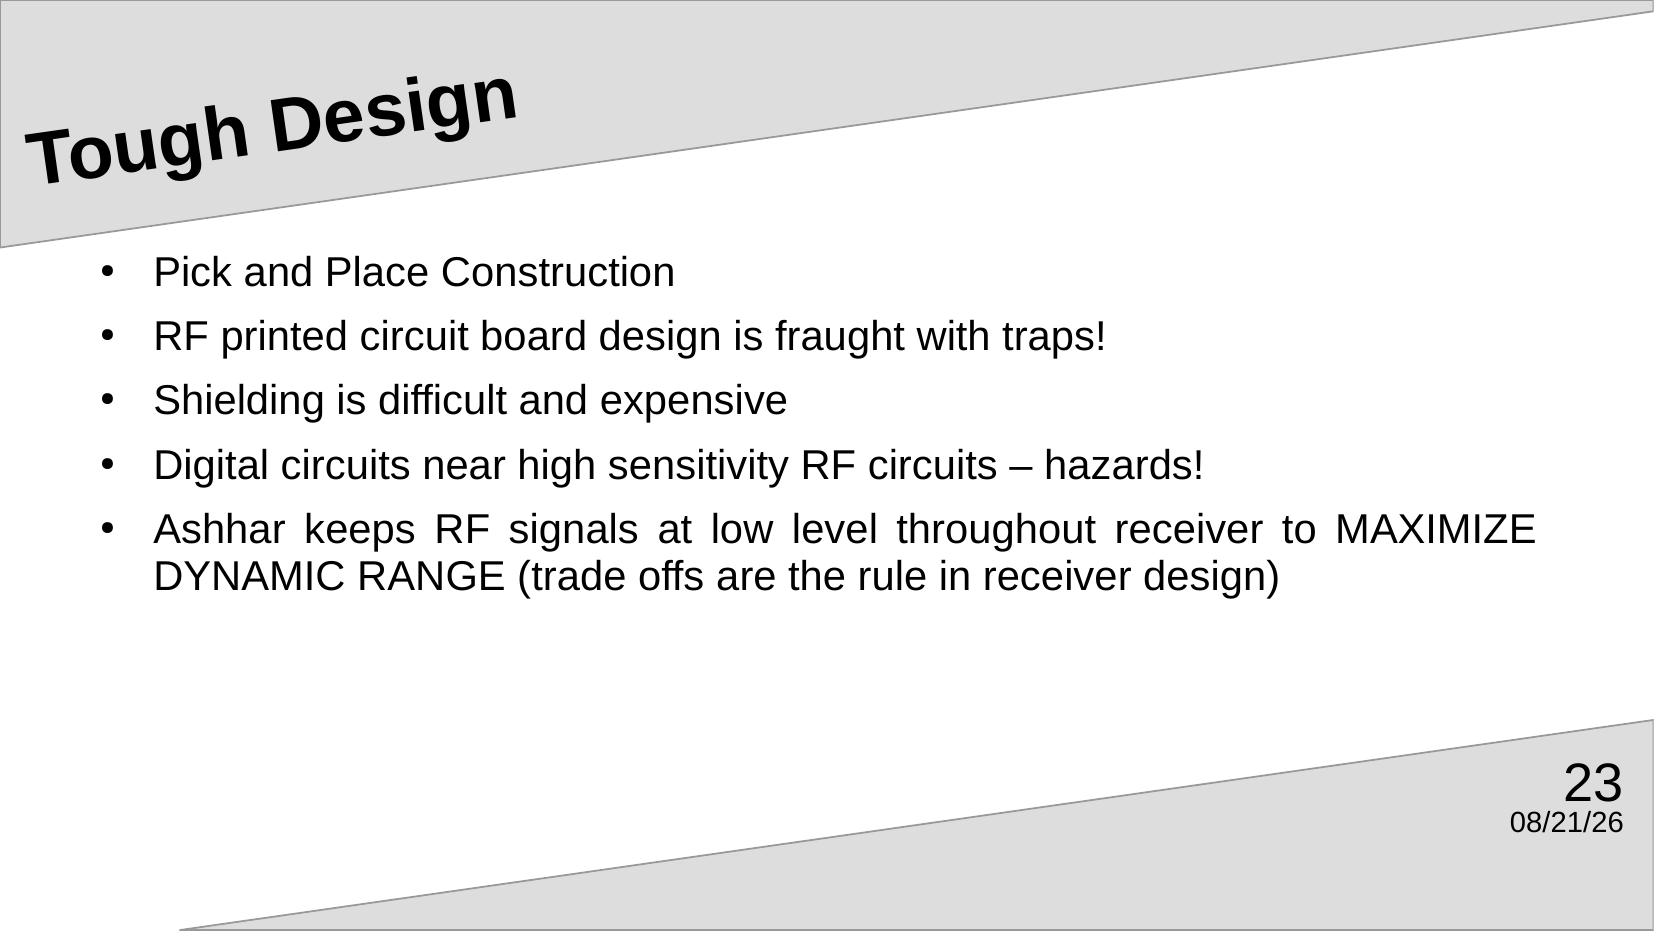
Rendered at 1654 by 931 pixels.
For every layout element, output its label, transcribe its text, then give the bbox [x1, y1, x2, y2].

title Tough Design [16, 0, 1501, 239]
list Pick and Place Construction RF printed circuit board design is fraught with traps! Shielding is difficult and expensive Digital circuits near high sensitivity RF circuits – hazards! Ashhar keeps RF signals at low level throughout receiver to MAXIMIZE DYNAMIC RANGE (trade offs are the rule in receiver design) [82, 248, 1538, 789]
